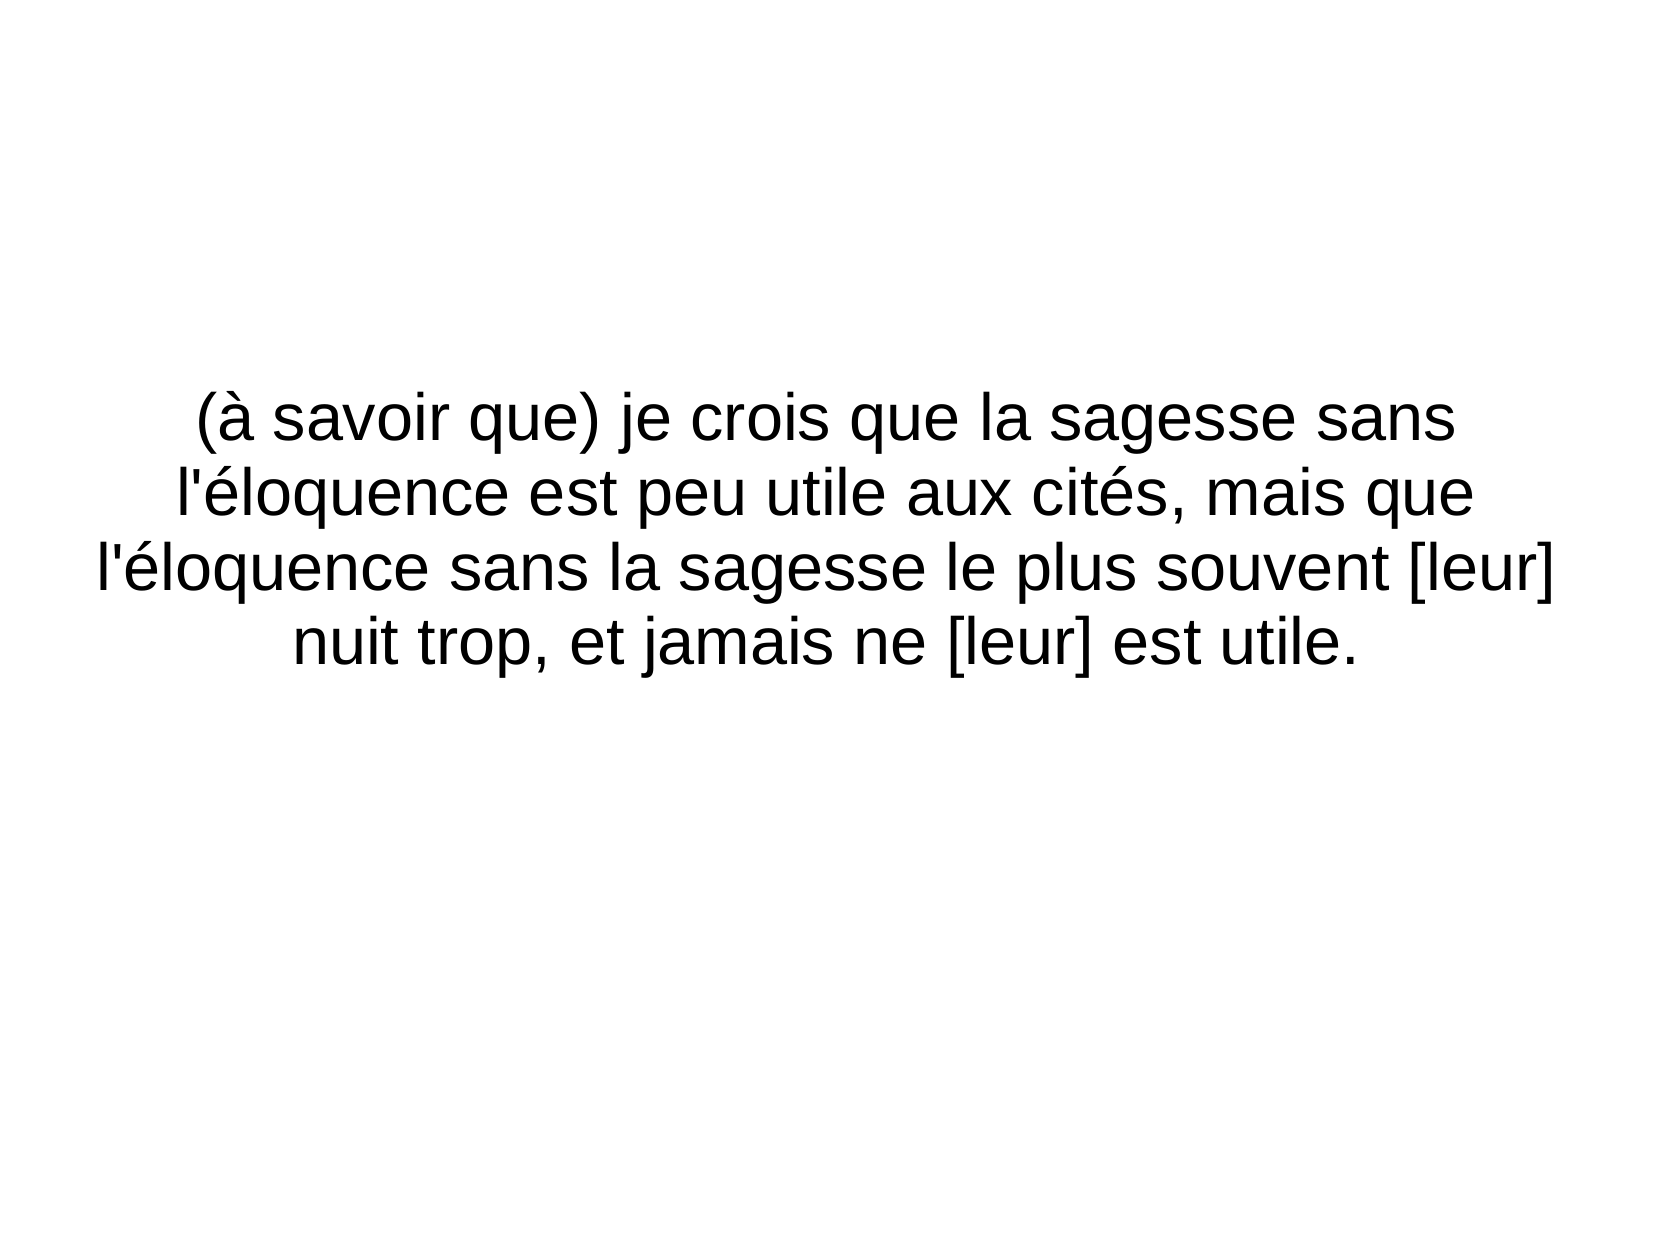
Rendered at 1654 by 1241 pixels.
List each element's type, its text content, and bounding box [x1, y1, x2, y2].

subtitle (à savoir que) je crois que la sagesse sans l'éloquence est peu utile aux cités, mais que l'éloquence sans la sagesse le plus souvent [leur] nuit trop, et jamais ne [leur] est utile. [82, 49, 1571, 1010]
